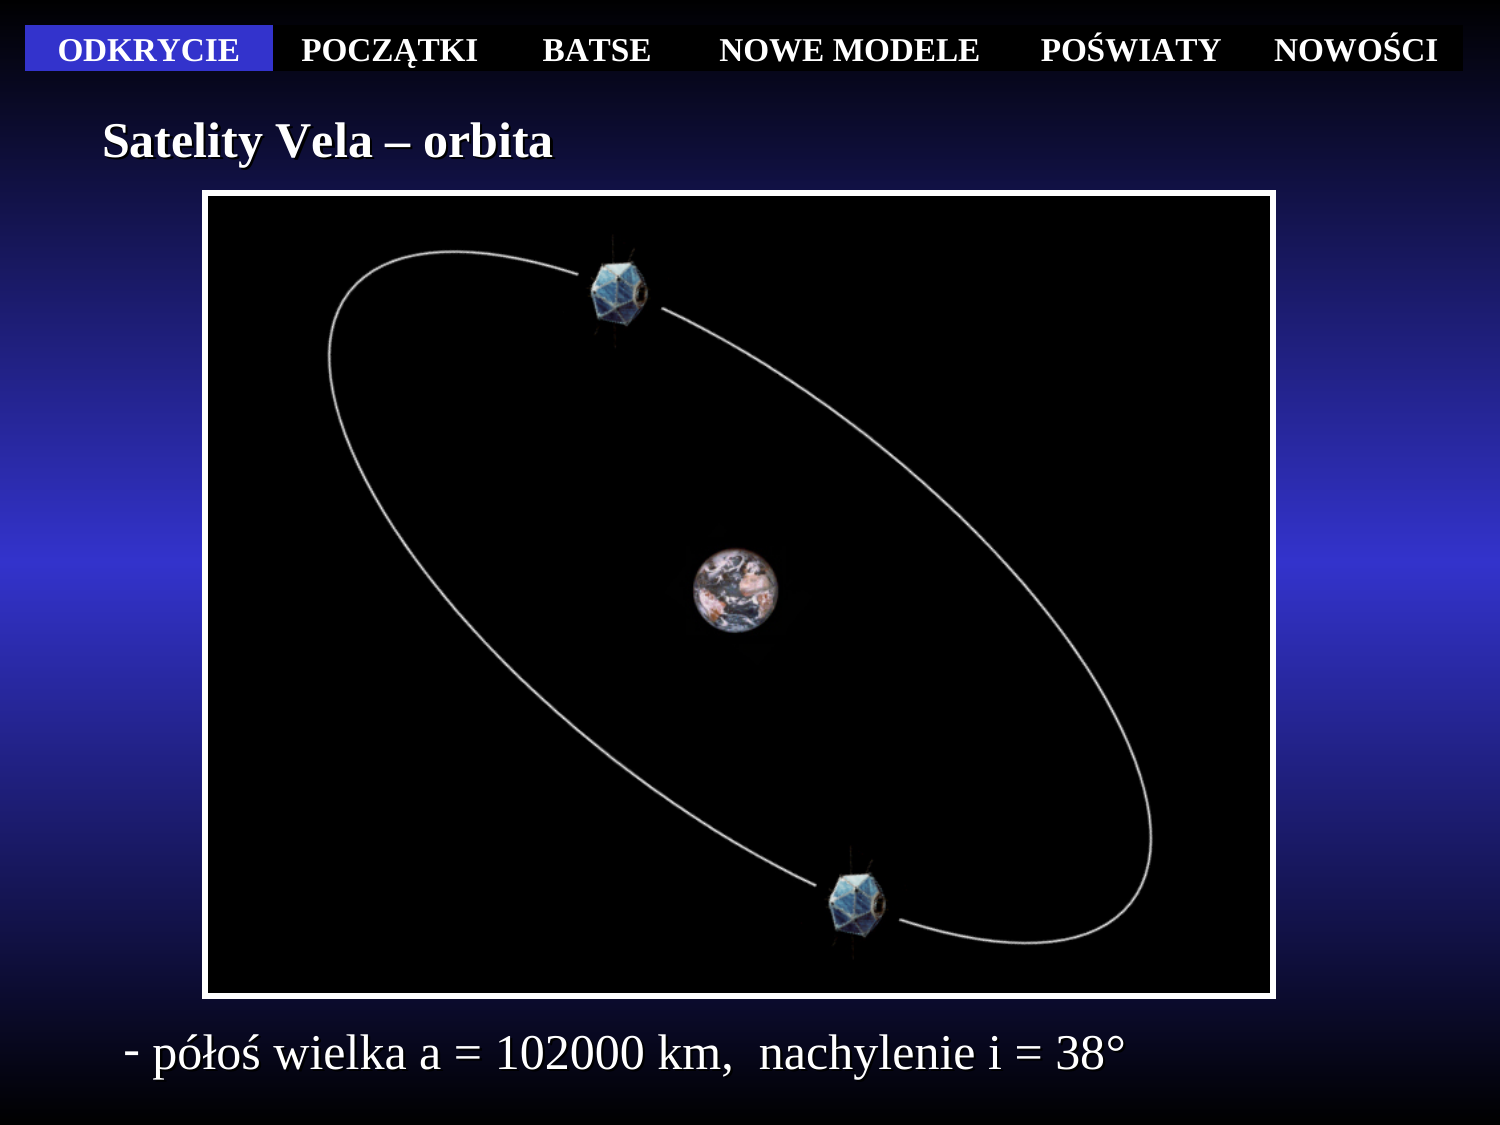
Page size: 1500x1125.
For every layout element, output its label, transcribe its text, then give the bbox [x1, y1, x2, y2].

text_box półoś wielka a = 102000 km, nachylenie i = 38° [108, 1011, 1141, 1087]
table_header POŚWIATY [1013, 25, 1250, 71]
picture [207, 196, 1270, 993]
table_header NOWE MODELE [688, 25, 1013, 71]
table_header NOWOŚCI [1250, 25, 1463, 71]
table_header POCZĄTKI [273, 25, 507, 71]
table_header ODKRYCIE [25, 25, 273, 71]
text_box Satelity Vela – orbita [87, 99, 570, 176]
table_header BATSE [507, 25, 688, 71]
